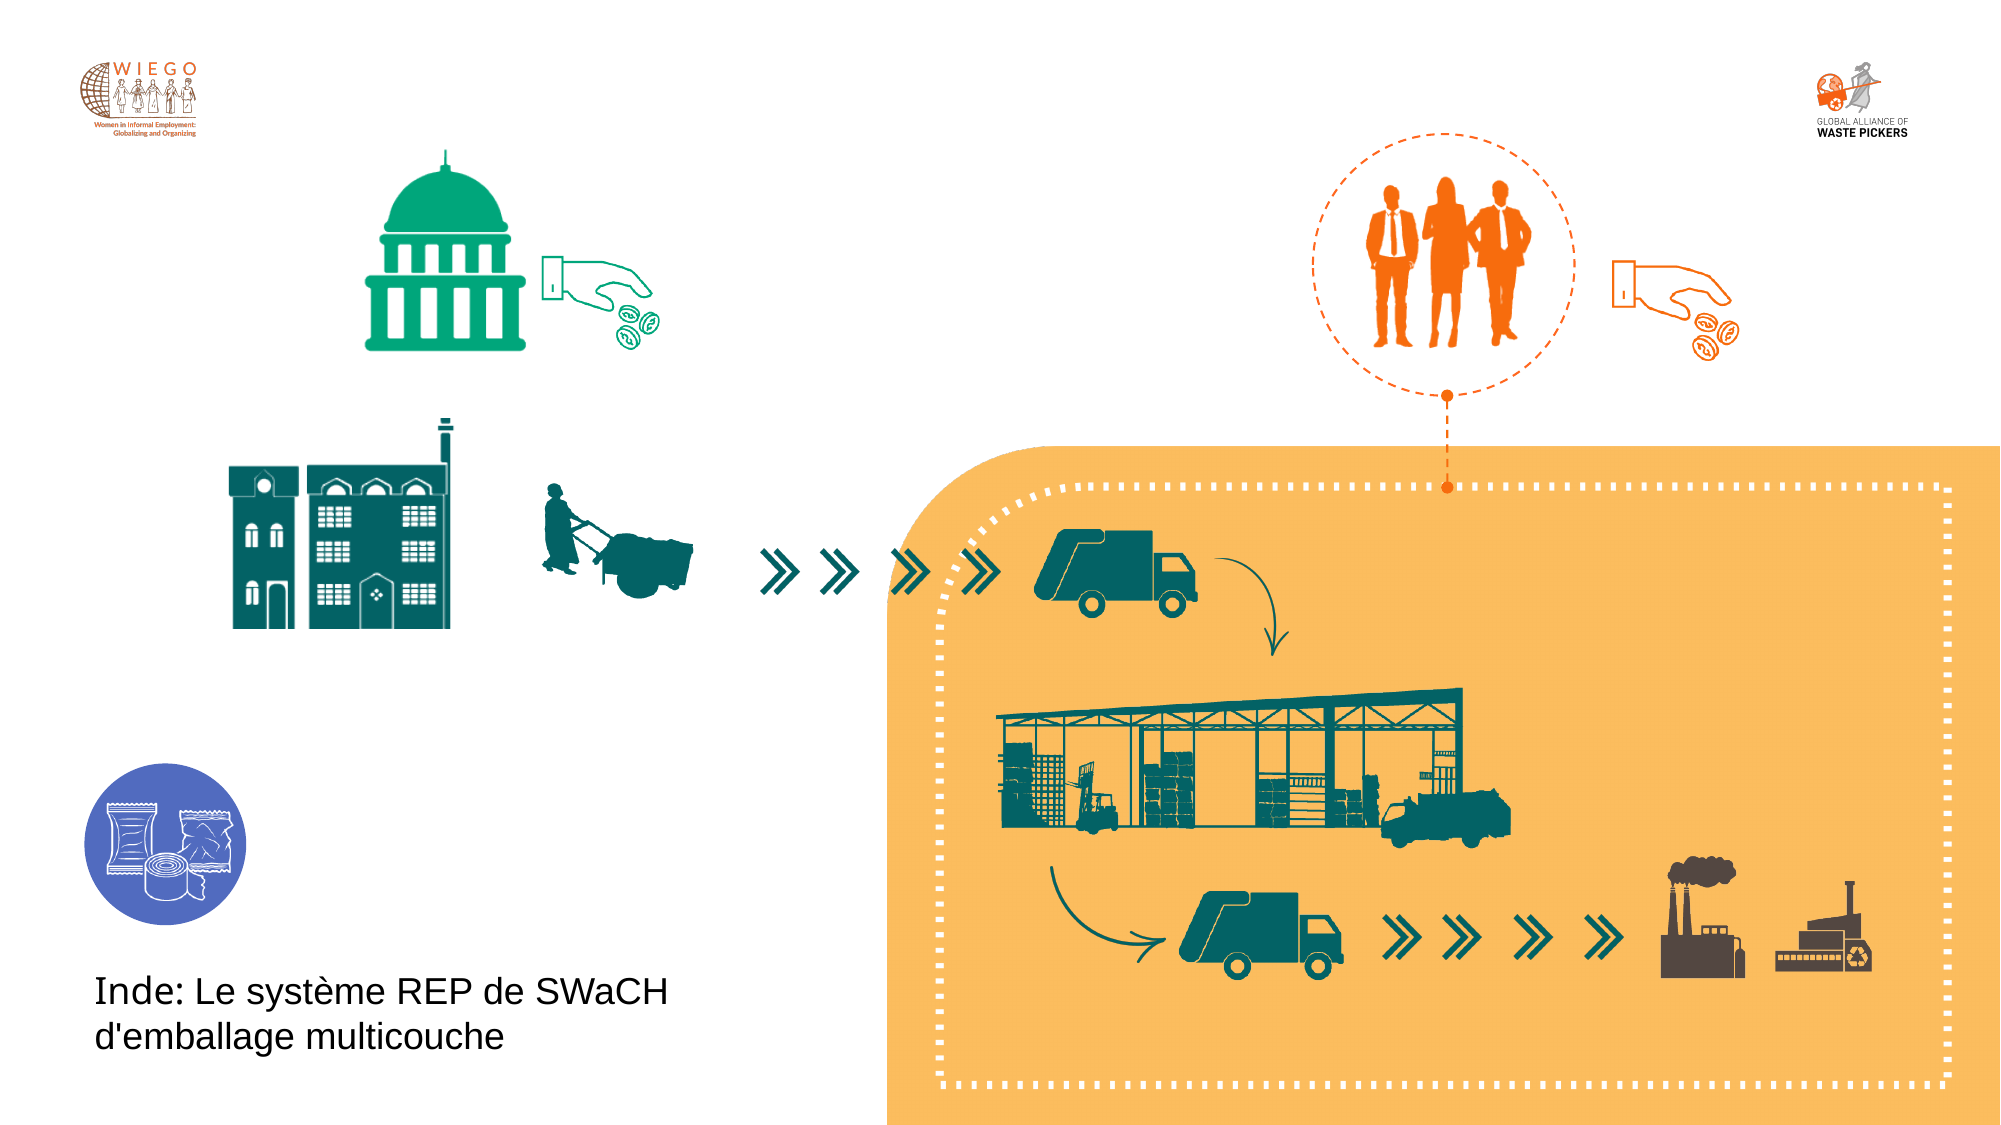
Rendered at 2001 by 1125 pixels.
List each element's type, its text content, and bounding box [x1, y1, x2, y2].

picture [80, 62, 196, 137]
picture [95, 790, 247, 904]
text_box [105, 763, 226, 790]
text_box Inde: Le système REP de SWaCH d'emballage multicouche [79, 959, 757, 1065]
picture [180, 418, 502, 629]
picture [519, 446, 714, 641]
text_box [110, 904, 220, 926]
text_box [84, 804, 95, 885]
picture [760, 446, 2000, 1125]
picture [354, 127, 677, 379]
picture [1350, 172, 1544, 362]
picture [1577, 200, 1774, 396]
picture [1817, 62, 1908, 137]
